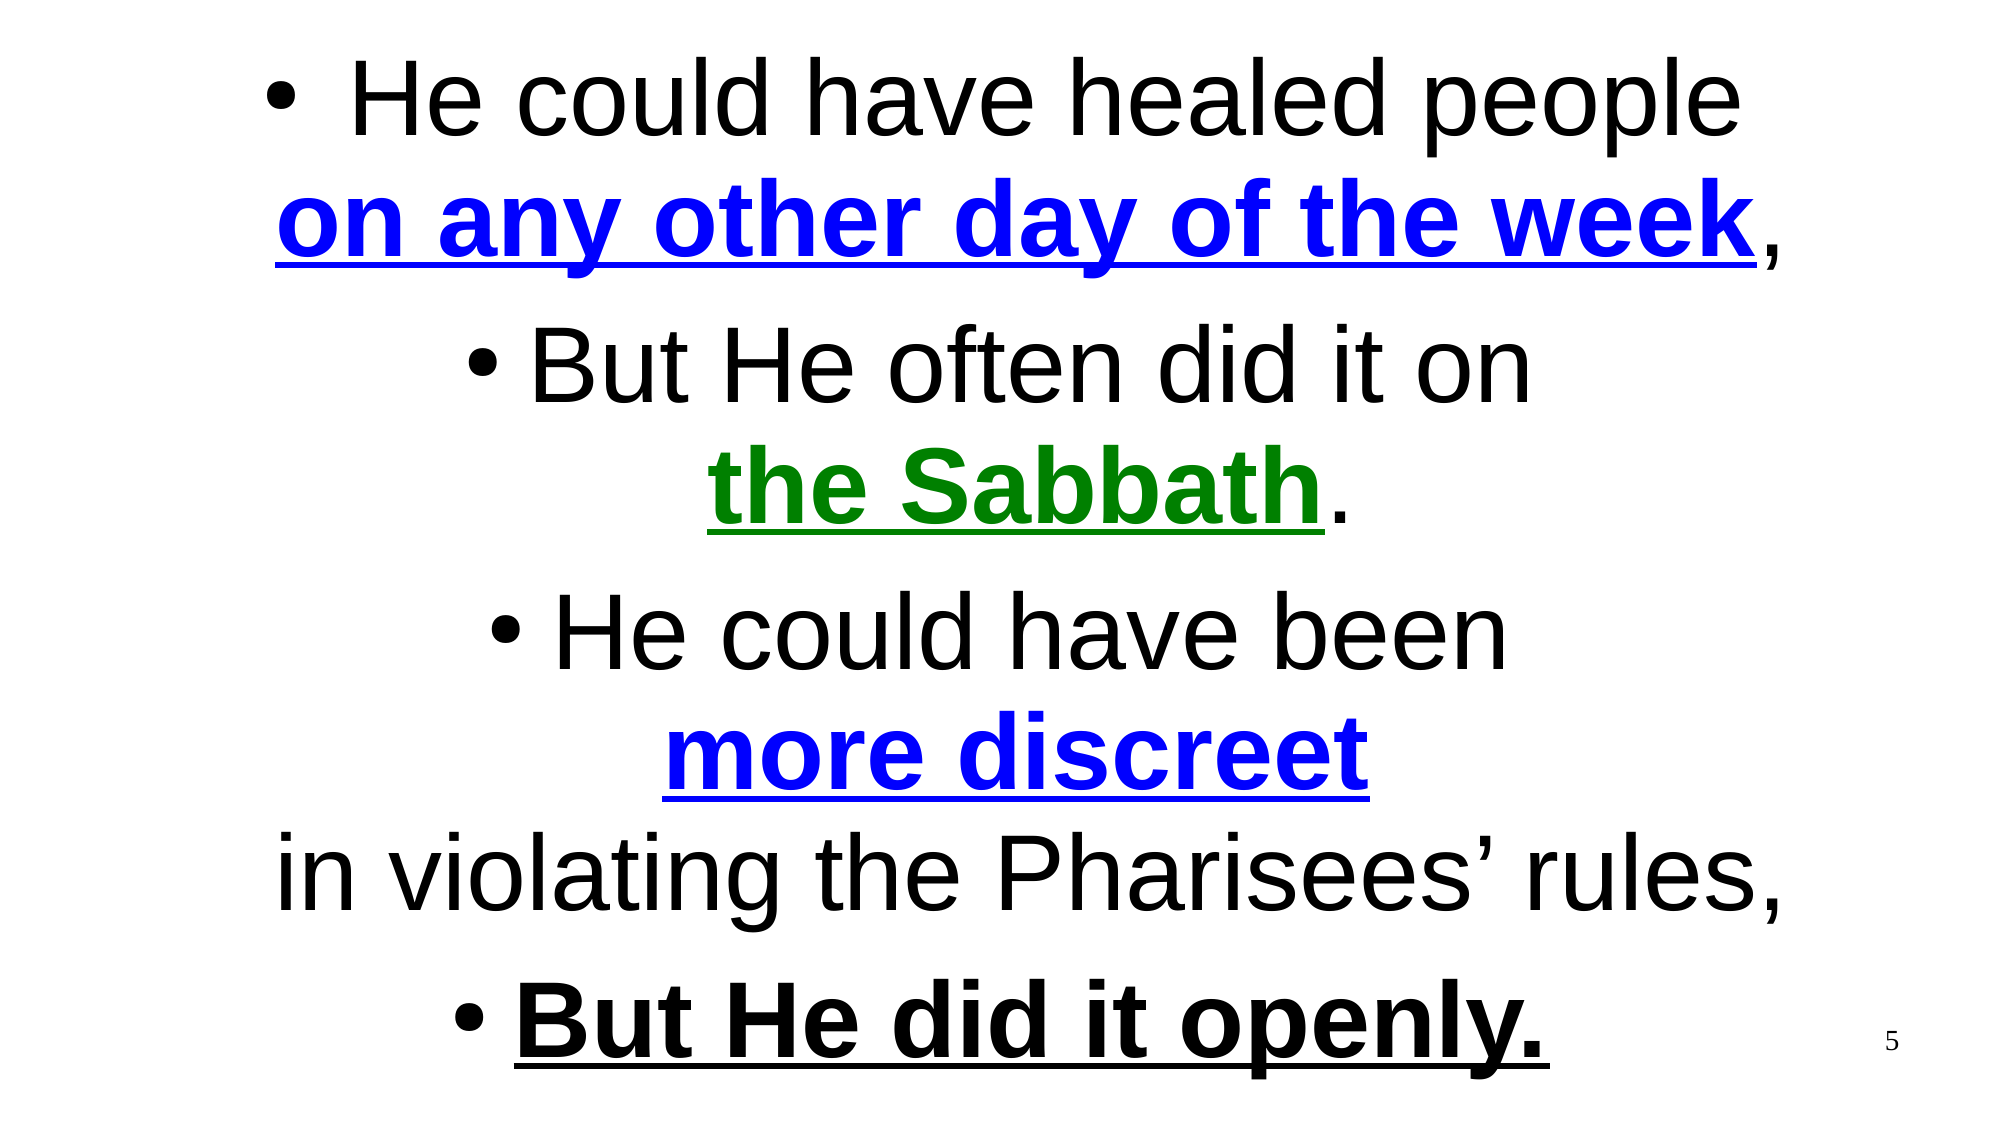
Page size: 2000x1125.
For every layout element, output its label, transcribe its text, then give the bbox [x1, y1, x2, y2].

list He could have healed people on any other day of the week, But He often did it on the Sabbath. He could have been more discreet in violating the Pharisees’ rules, But He did it openly. [37, 37, 1988, 1088]
